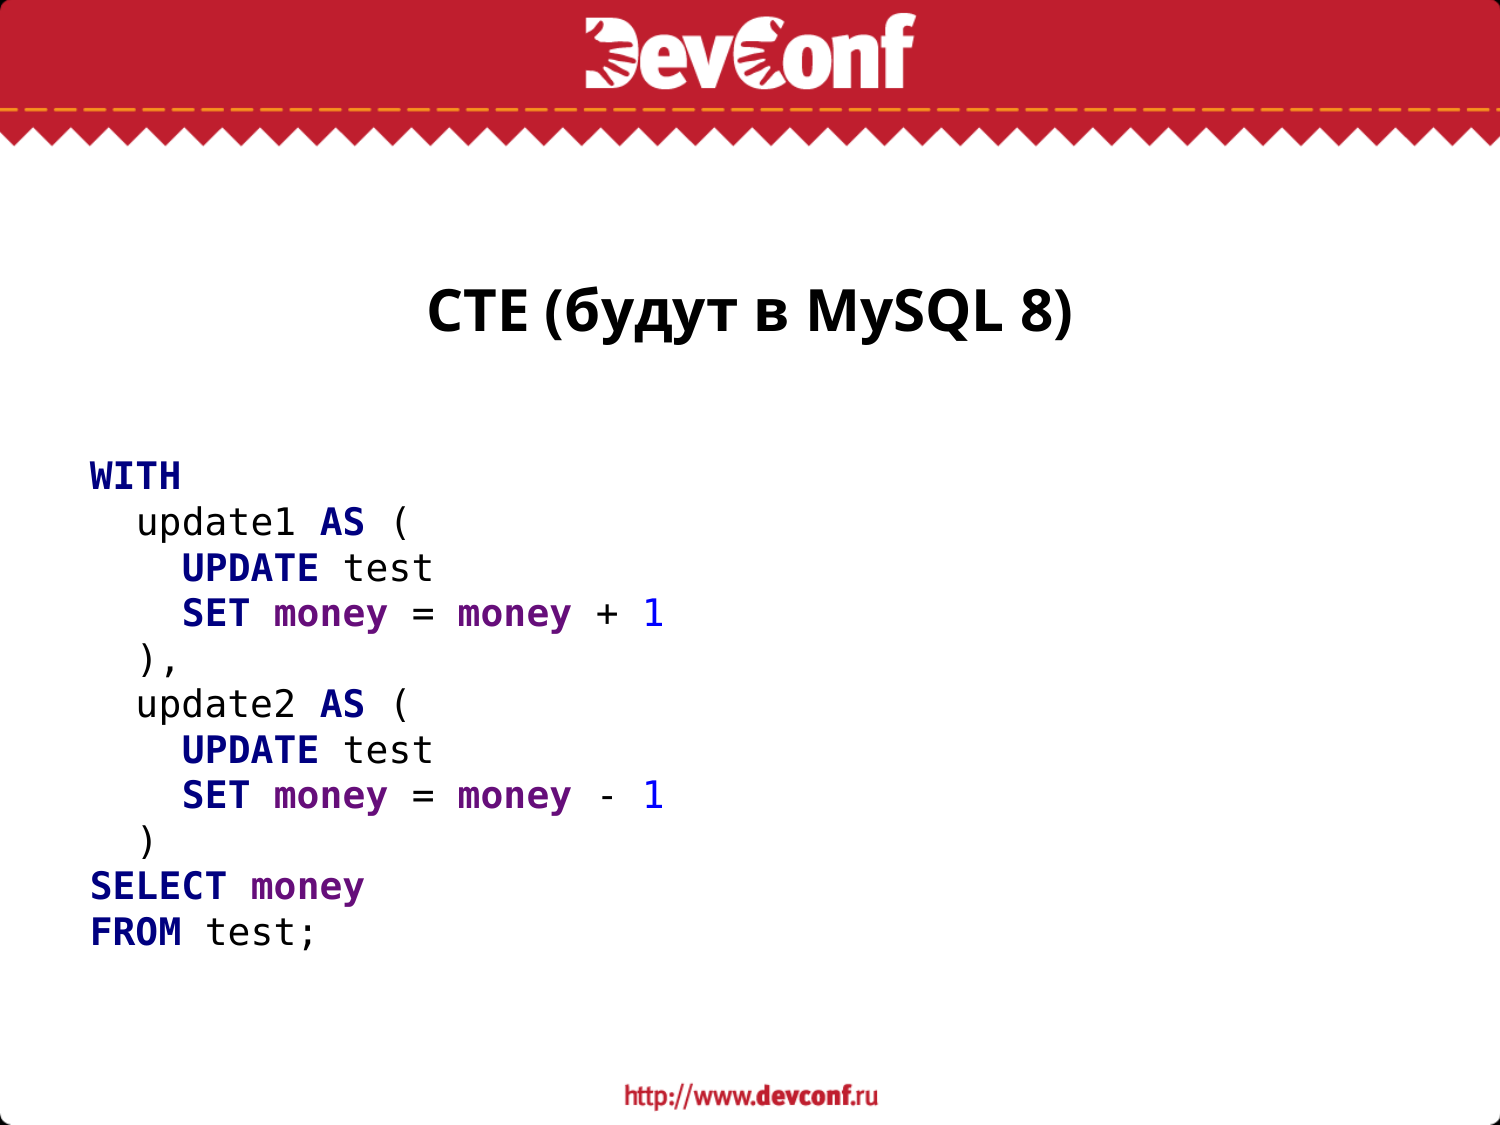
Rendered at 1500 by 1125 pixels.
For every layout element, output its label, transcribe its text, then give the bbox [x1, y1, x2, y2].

title CTE (будут в MySQL 8) [75, 219, 1426, 398]
list WITH update1 AS ( UPDATE test SET money = money + 1 ), update2 AS ( UPDATE test SET money = money - 1 ) SELECT money FROM test; [75, 444, 1426, 965]
picture [0, 0, 1500, 1125]
